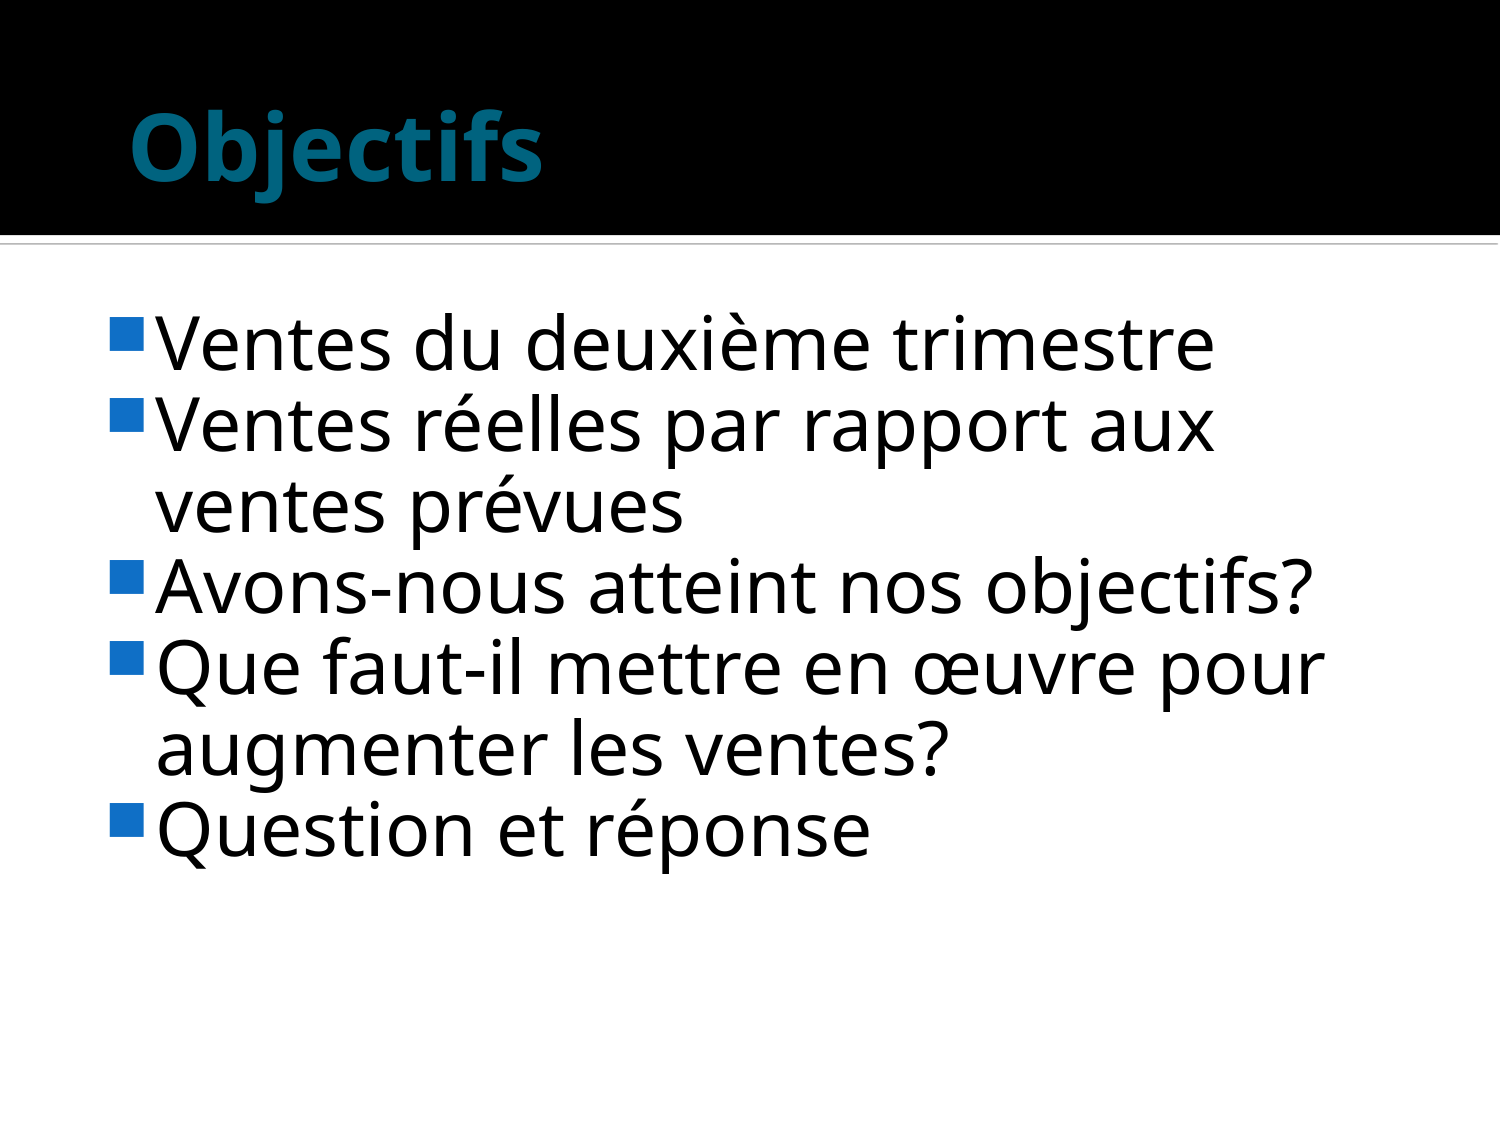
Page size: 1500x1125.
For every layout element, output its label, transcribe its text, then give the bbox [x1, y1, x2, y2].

text_box Ventes du deuxième trimestre Ventes réelles par rapport aux ventes prévues Avons-nous atteint nos objectifs? Que faut-il mettre en œuvre pour augmenter les ventes? Question et réponse [74, 291, 1463, 1050]
text_box Objectifs [112, 49, 1388, 238]
